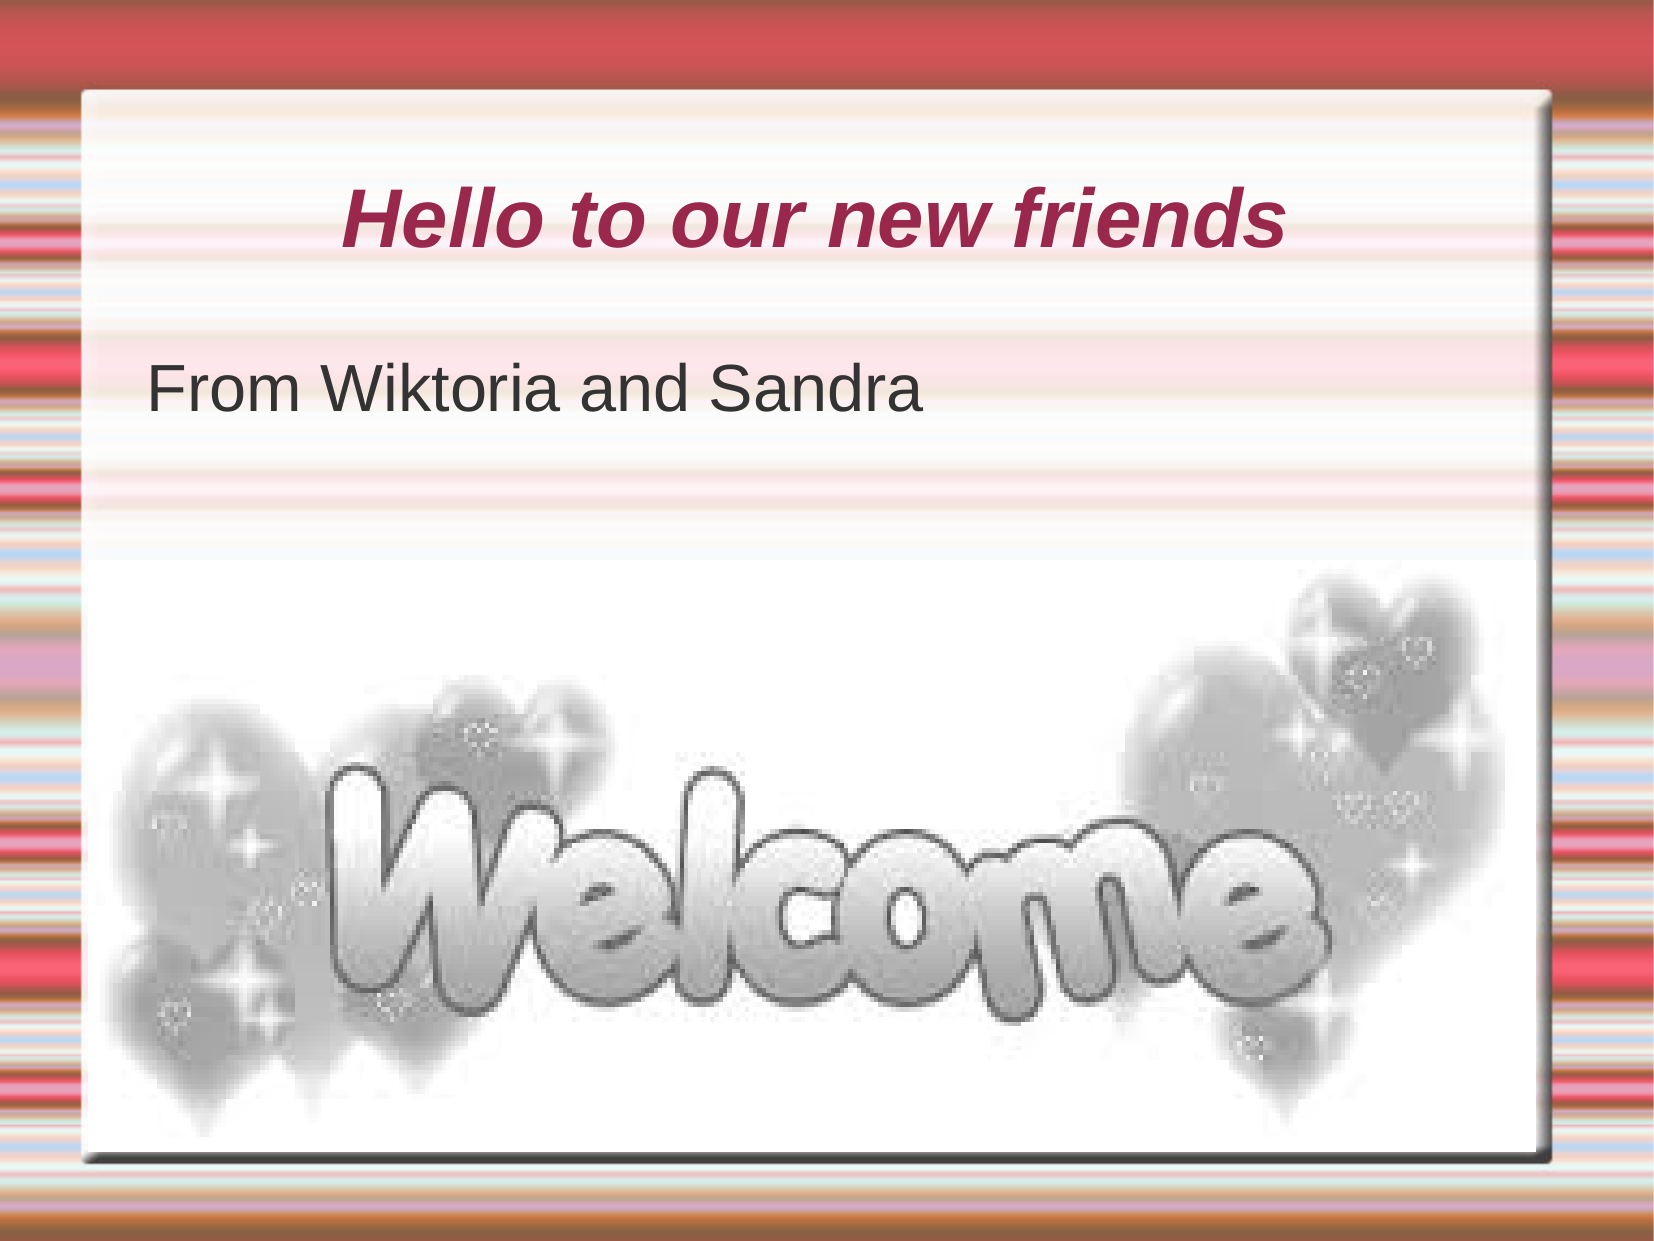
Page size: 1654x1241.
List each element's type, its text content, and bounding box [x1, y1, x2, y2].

list From Wiktoria and Sandra [134, 350, 1516, 560]
picture [0, 0, 1654, 1241]
title Hello to our new friends [121, 114, 1534, 322]
